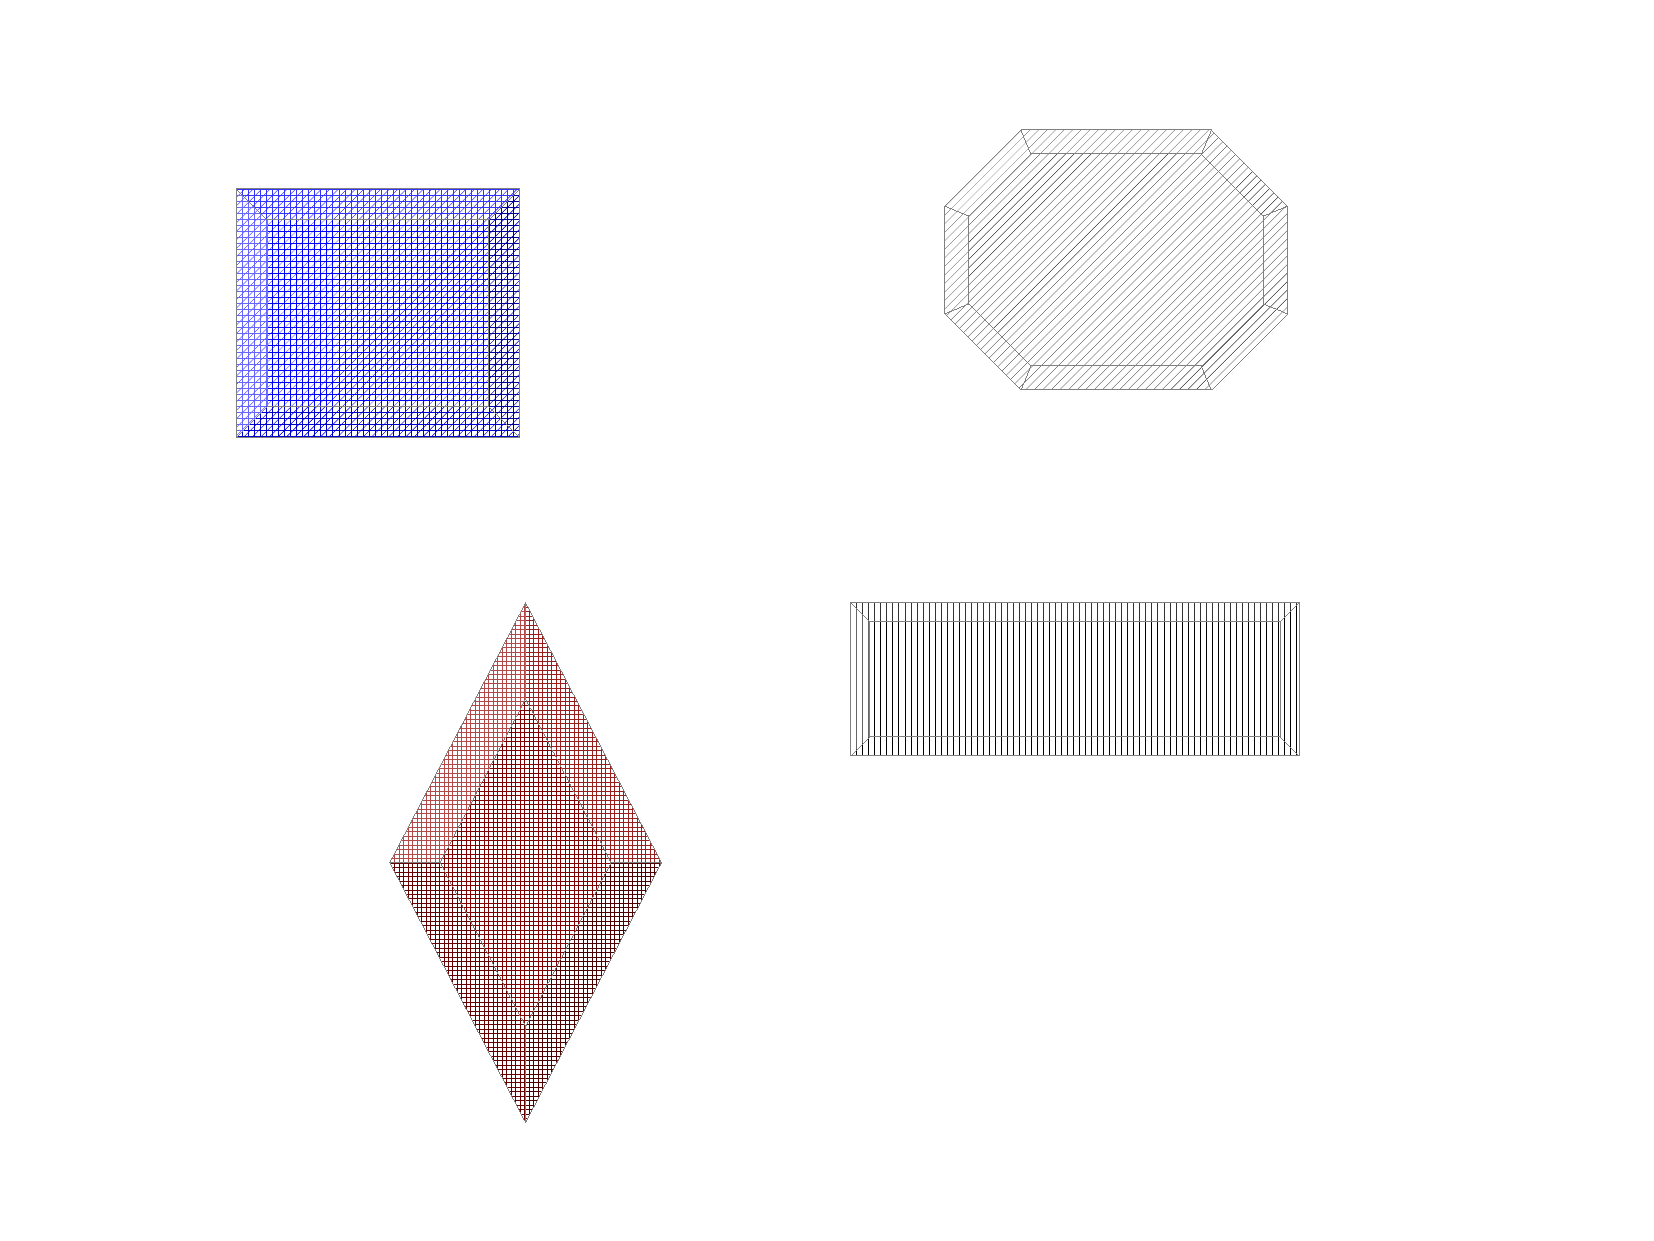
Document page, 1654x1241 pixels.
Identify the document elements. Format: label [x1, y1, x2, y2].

text_box [390, 700, 662, 1123]
text_box [237, 188, 520, 438]
text_box [852, 602, 1300, 756]
text_box [945, 130, 1288, 390]
